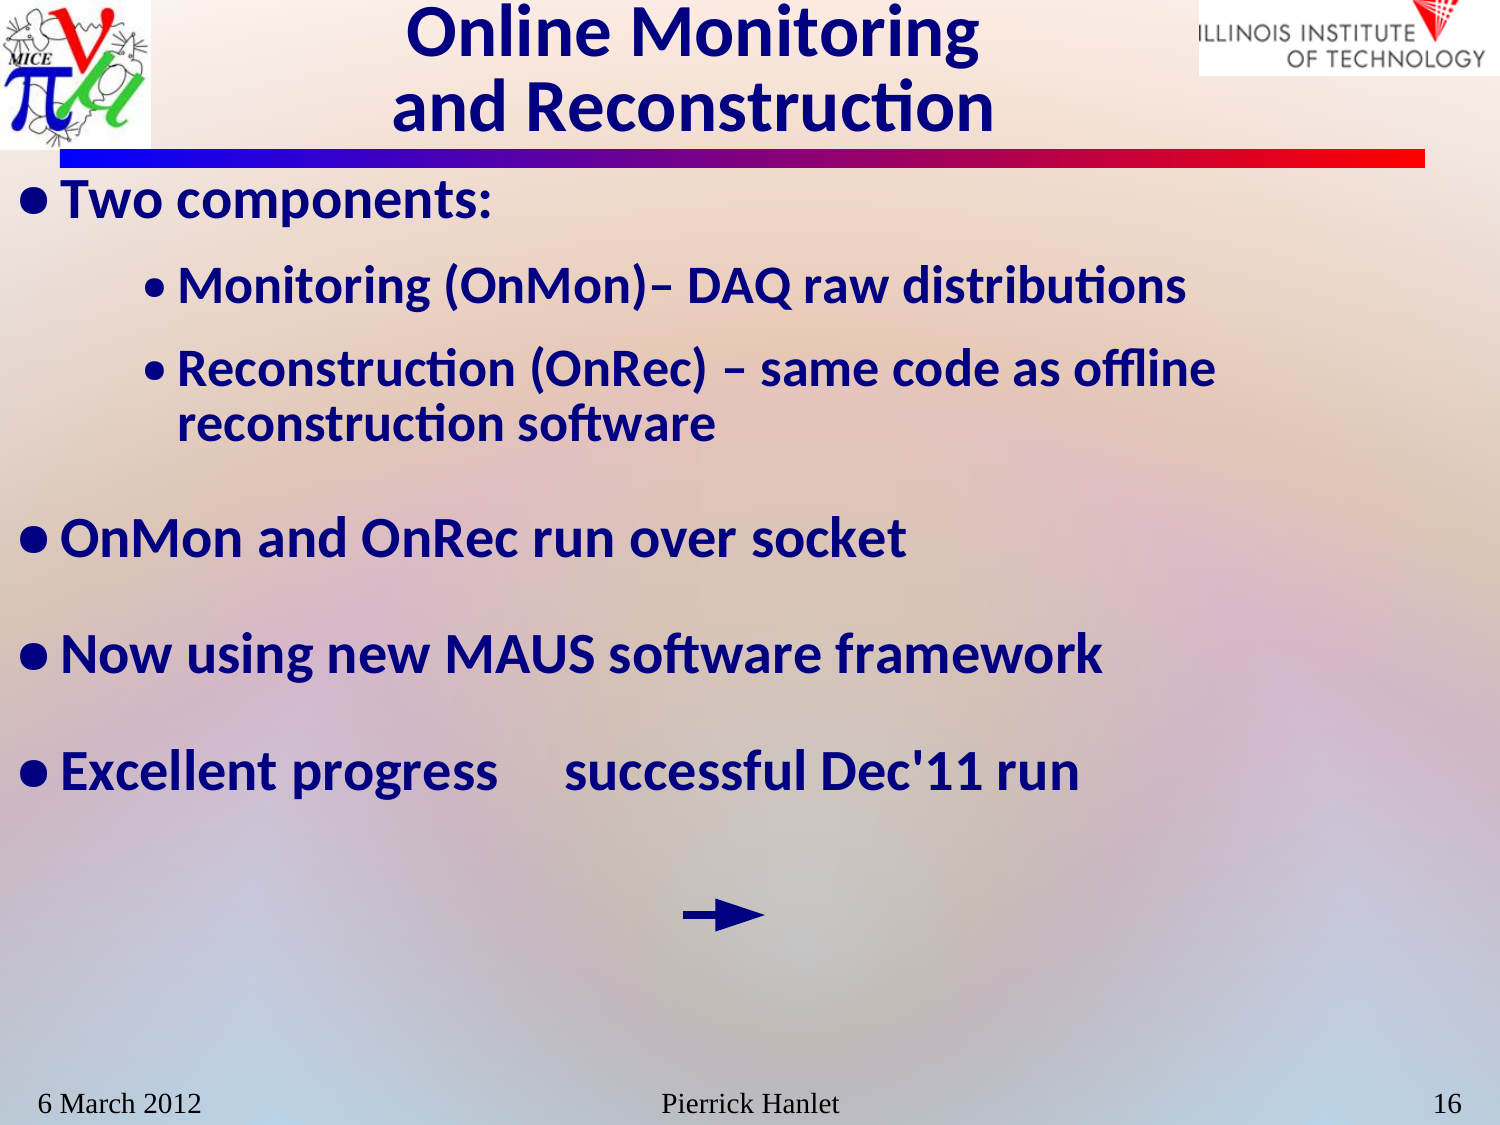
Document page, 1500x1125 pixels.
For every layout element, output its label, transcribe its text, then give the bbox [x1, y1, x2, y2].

picture [0, 1028, 1500, 1125]
text_box Two components: Monitoring (OnMon)– DAQ raw distributions Reconstruction (OnRec) – same code as offline reconstruction software OnMon and OnRec run over socket Now using new MAUS software framework Excellent progress successful Dec'11 run [0, 174, 1500, 1028]
title Online Monitoring and Reconstruction [149, 0, 1238, 171]
picture [0, 0, 1500, 174]
